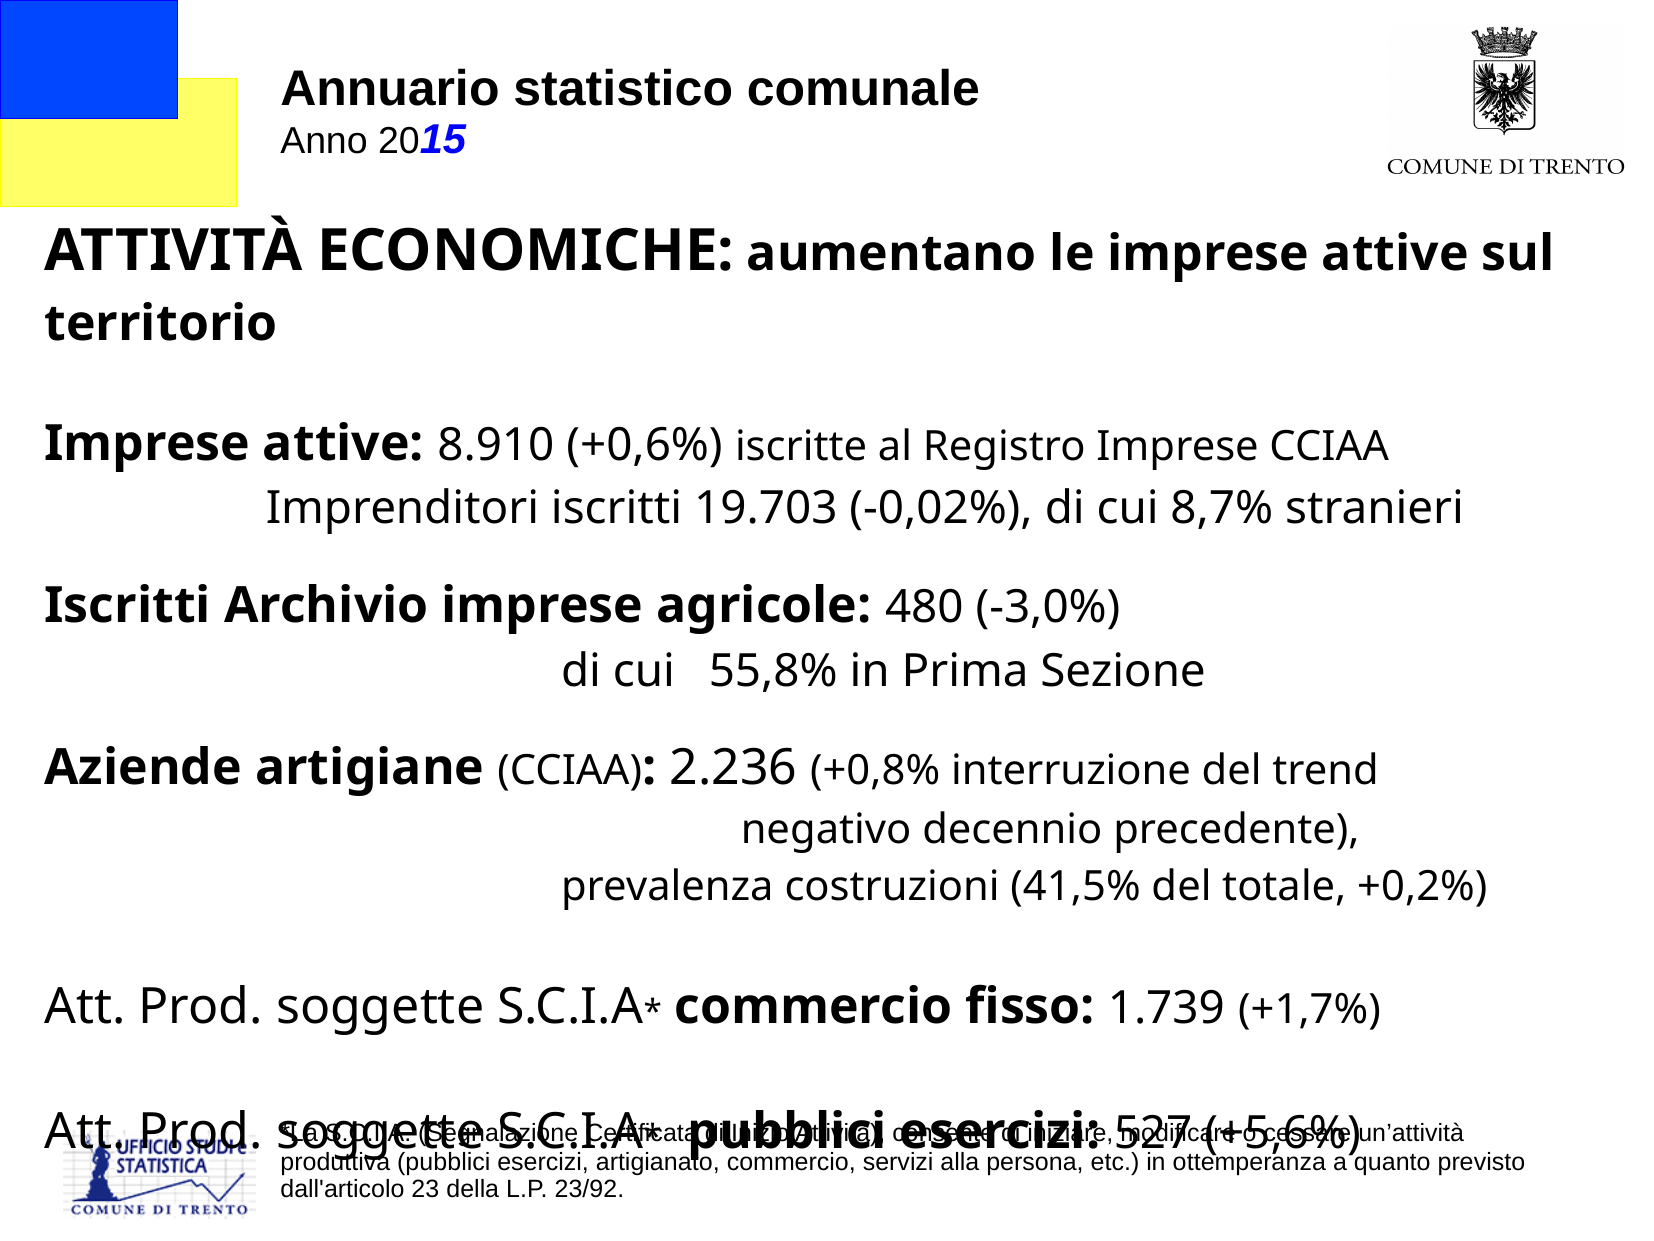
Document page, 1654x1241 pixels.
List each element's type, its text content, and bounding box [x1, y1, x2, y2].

text_box ATTIVITÀ ECONOMICHE: aumentano le imprese attive sul territorio Imprese attive: 8.910 (+0,6%) iscritte al Registro Imprese CCIAA Imprenditori iscritti 19.703 (-0,02%), di cui 8,7% stranieri Iscritti Archivio imprese agricole: 480 (-3,0%) di cui 55,8% in Prima Sezione Aziende artigiane (CCIAA): 2.236 (+0,8% interruzione del trend negativo decennio precedente), prevalenza costruzioni (41,5% del totale, +0,2%) Att. Prod. soggette S.C.I.A* commercio fisso: 1.739 (+1,7%) Att. Prod. soggette S.C.I.A* pubblici esercizi: 527 (+5,6%) [29, 200, 1654, 1087]
picture [225, 1130, 240, 1145]
text_box [0, 0, 237, 207]
picture [195, 1130, 211, 1145]
picture [63, 1130, 256, 1219]
text_box Annuario statistico comunale Anno 2015 [265, 53, 1241, 178]
text_box *La S.C.I.A. (Segnalazione Certificata di Inizio Attività), consente di iniziare, modificare o cessare un’attività produttiva (pubblici esercizi, artigianato, commercio, servizi alla persona, etc.) in ottemperanza a quanto previsto dall'articolo 23 della L.P. 23/92. [265, 1111, 1595, 1211]
